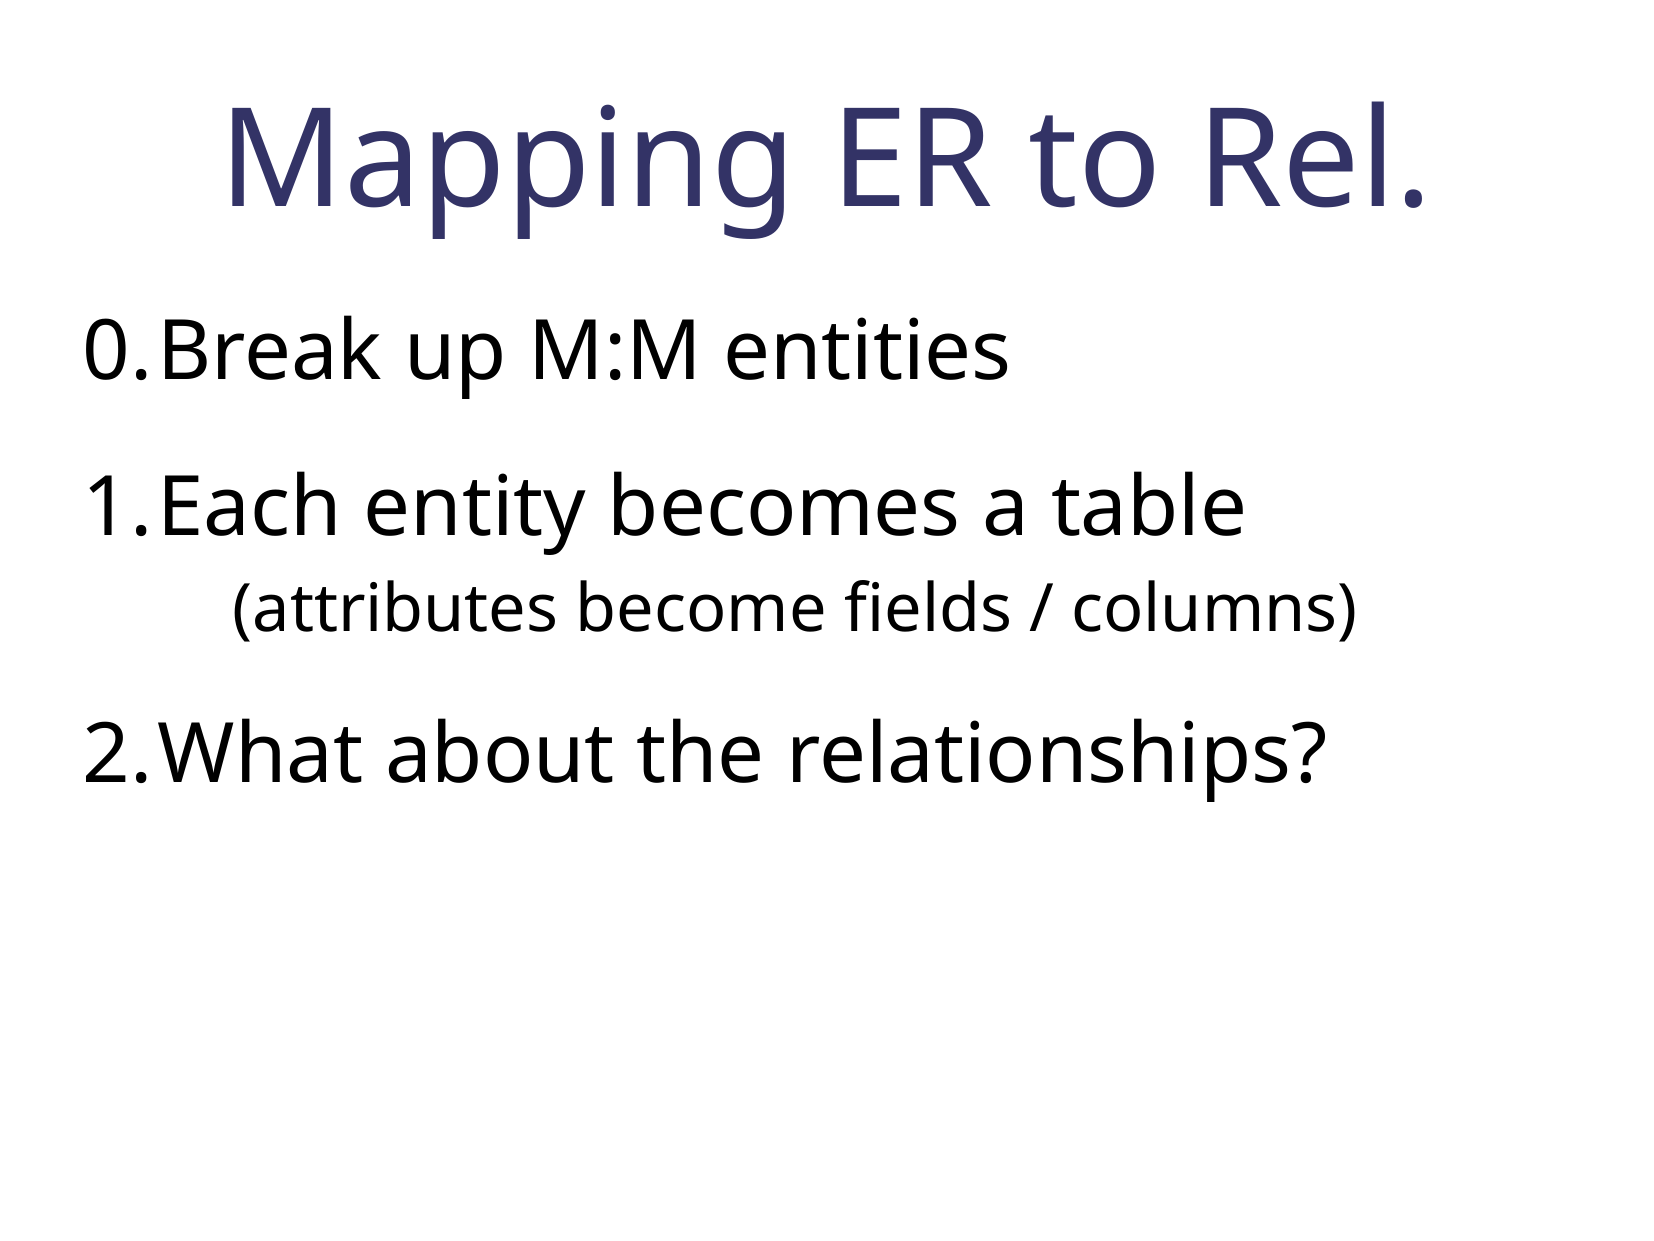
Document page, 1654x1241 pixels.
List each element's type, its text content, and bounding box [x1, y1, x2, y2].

title Mapping ER to Rel. [82, 56, 1571, 250]
subtitle 0. Break up M:M entities 1. Each entity becomes a table (attributes become fields / columns) 2. What about the relationships? [82, 290, 1571, 1094]
